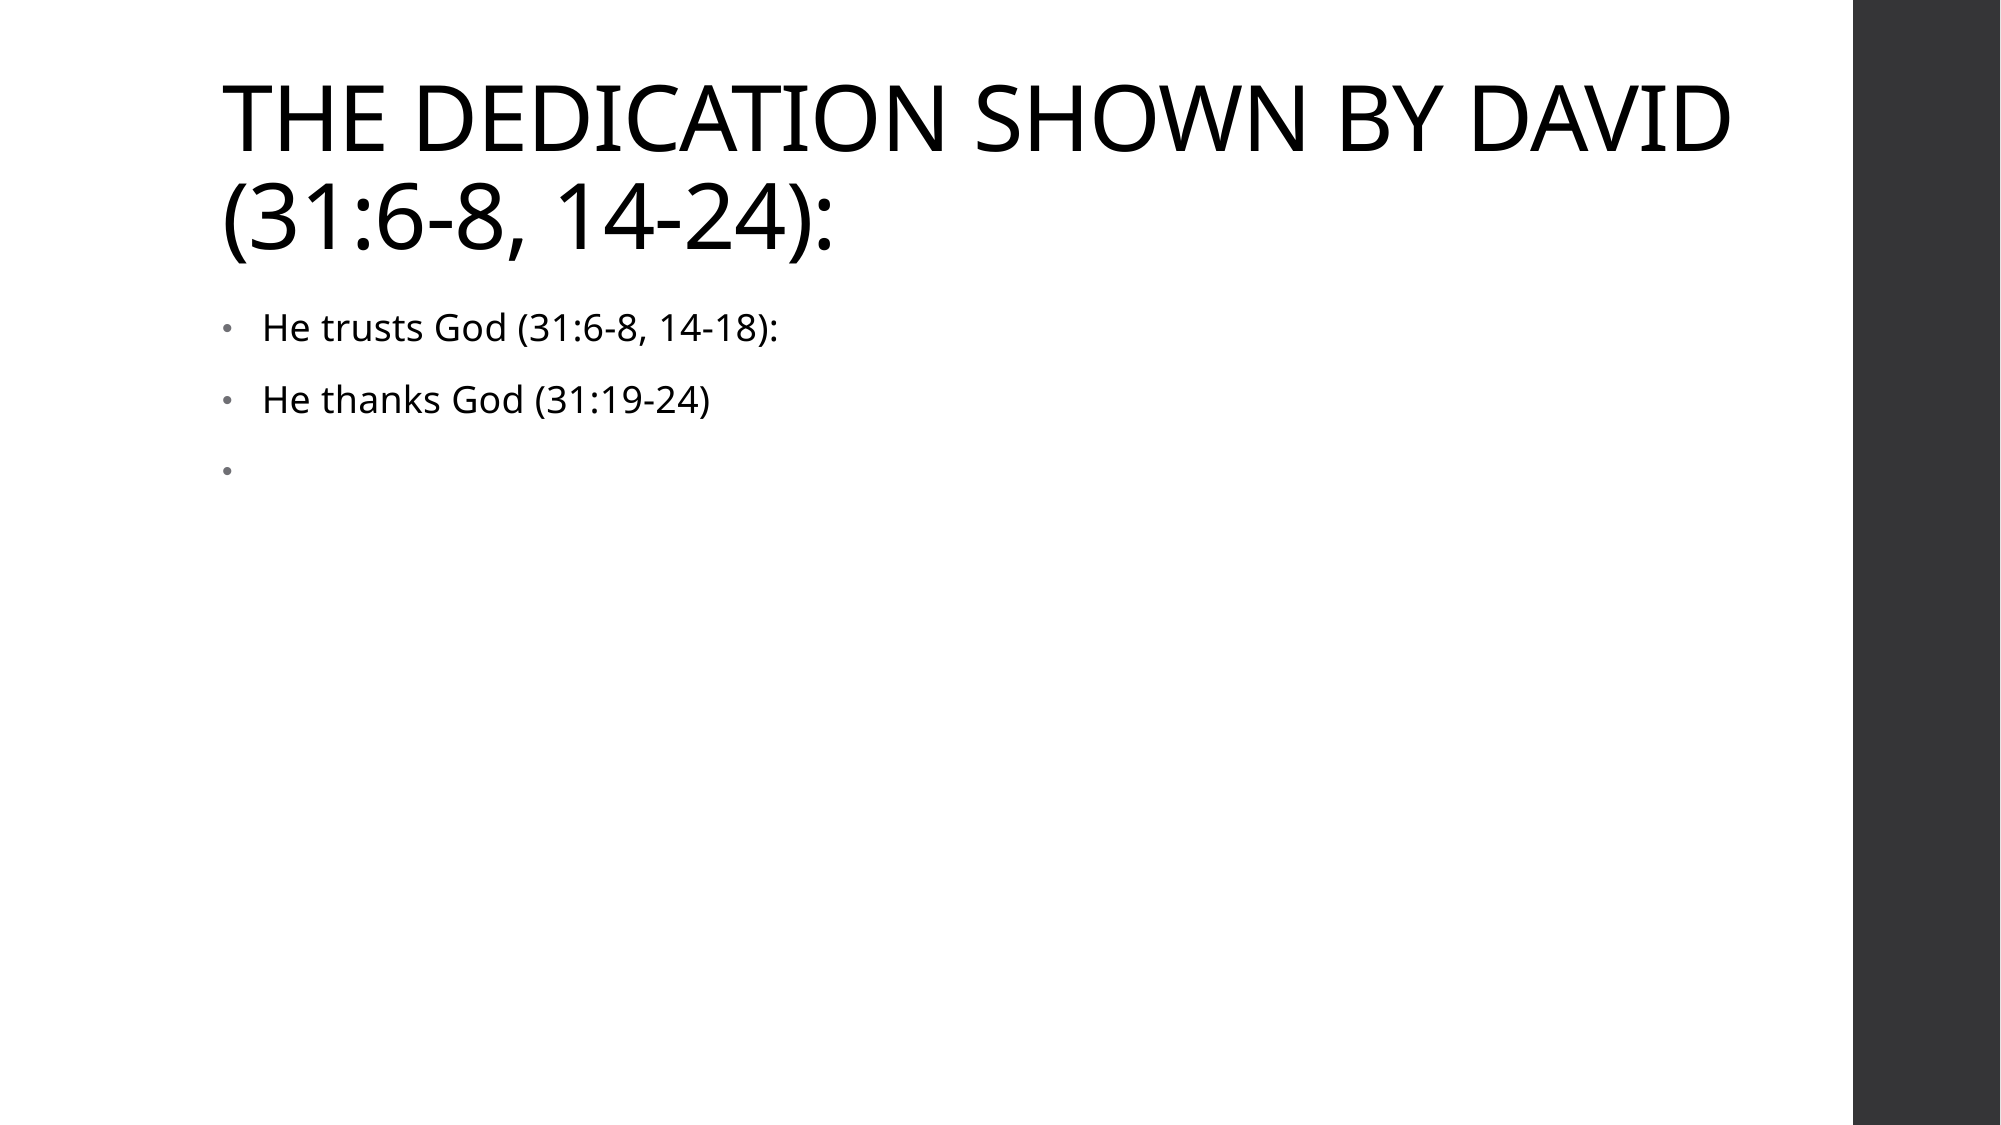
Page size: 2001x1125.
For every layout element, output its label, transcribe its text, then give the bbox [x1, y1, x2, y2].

list He trusts God (31:6-8, 14-18): He thanks God (31:19-24) [206, 299, 1617, 1014]
title THE DEDICATION SHOWN BY DAVID (31:6-8, 14-24): [206, 60, 1797, 278]
